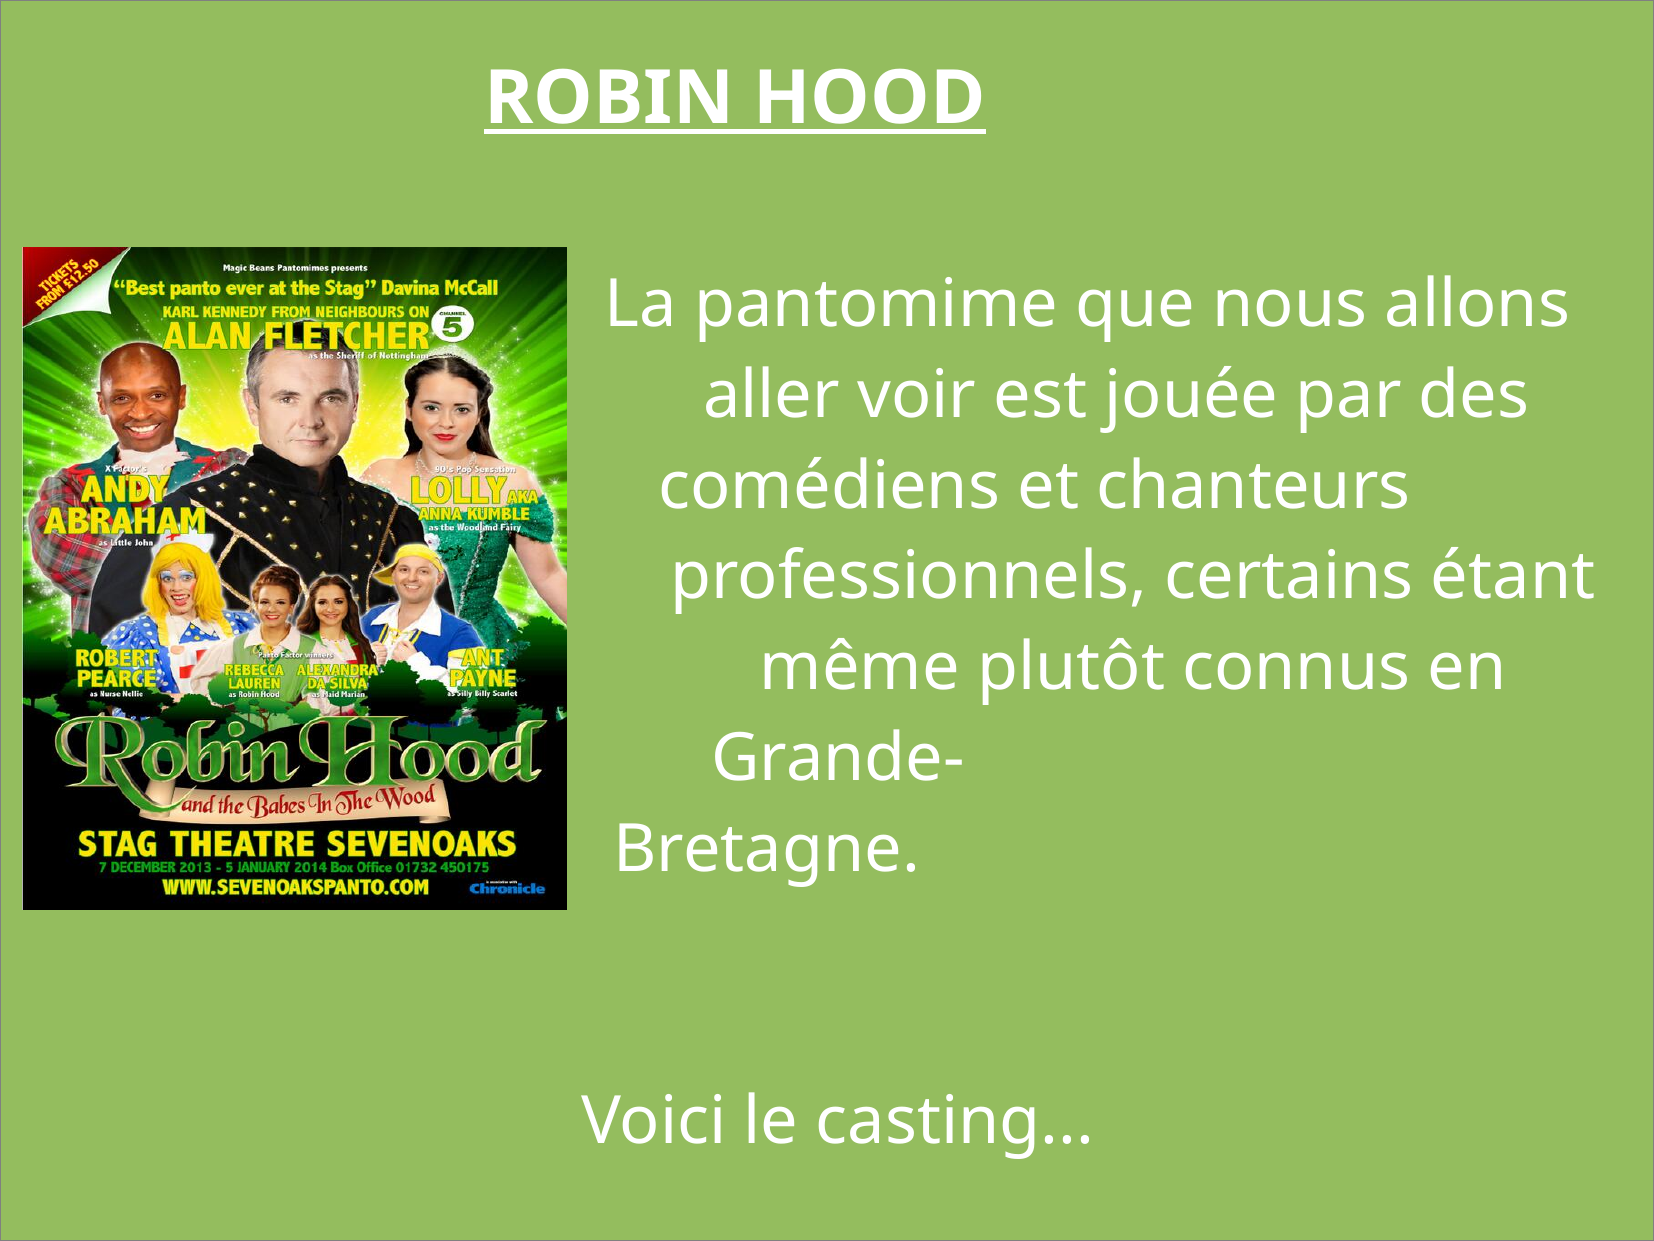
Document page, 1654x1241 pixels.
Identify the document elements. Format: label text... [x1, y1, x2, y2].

text_box [0, 0, 1654, 1241]
text_box ROBIN HOOD [177, 35, 1571, 155]
picture [22, 247, 567, 910]
text_box La pantomime que nous allons aller voir est jouée par des comédiens et chanteurs professionnels, certains étant même plutôt connus en Grande- Bretagne. Voici le casting... [64, 248, 1612, 1100]
